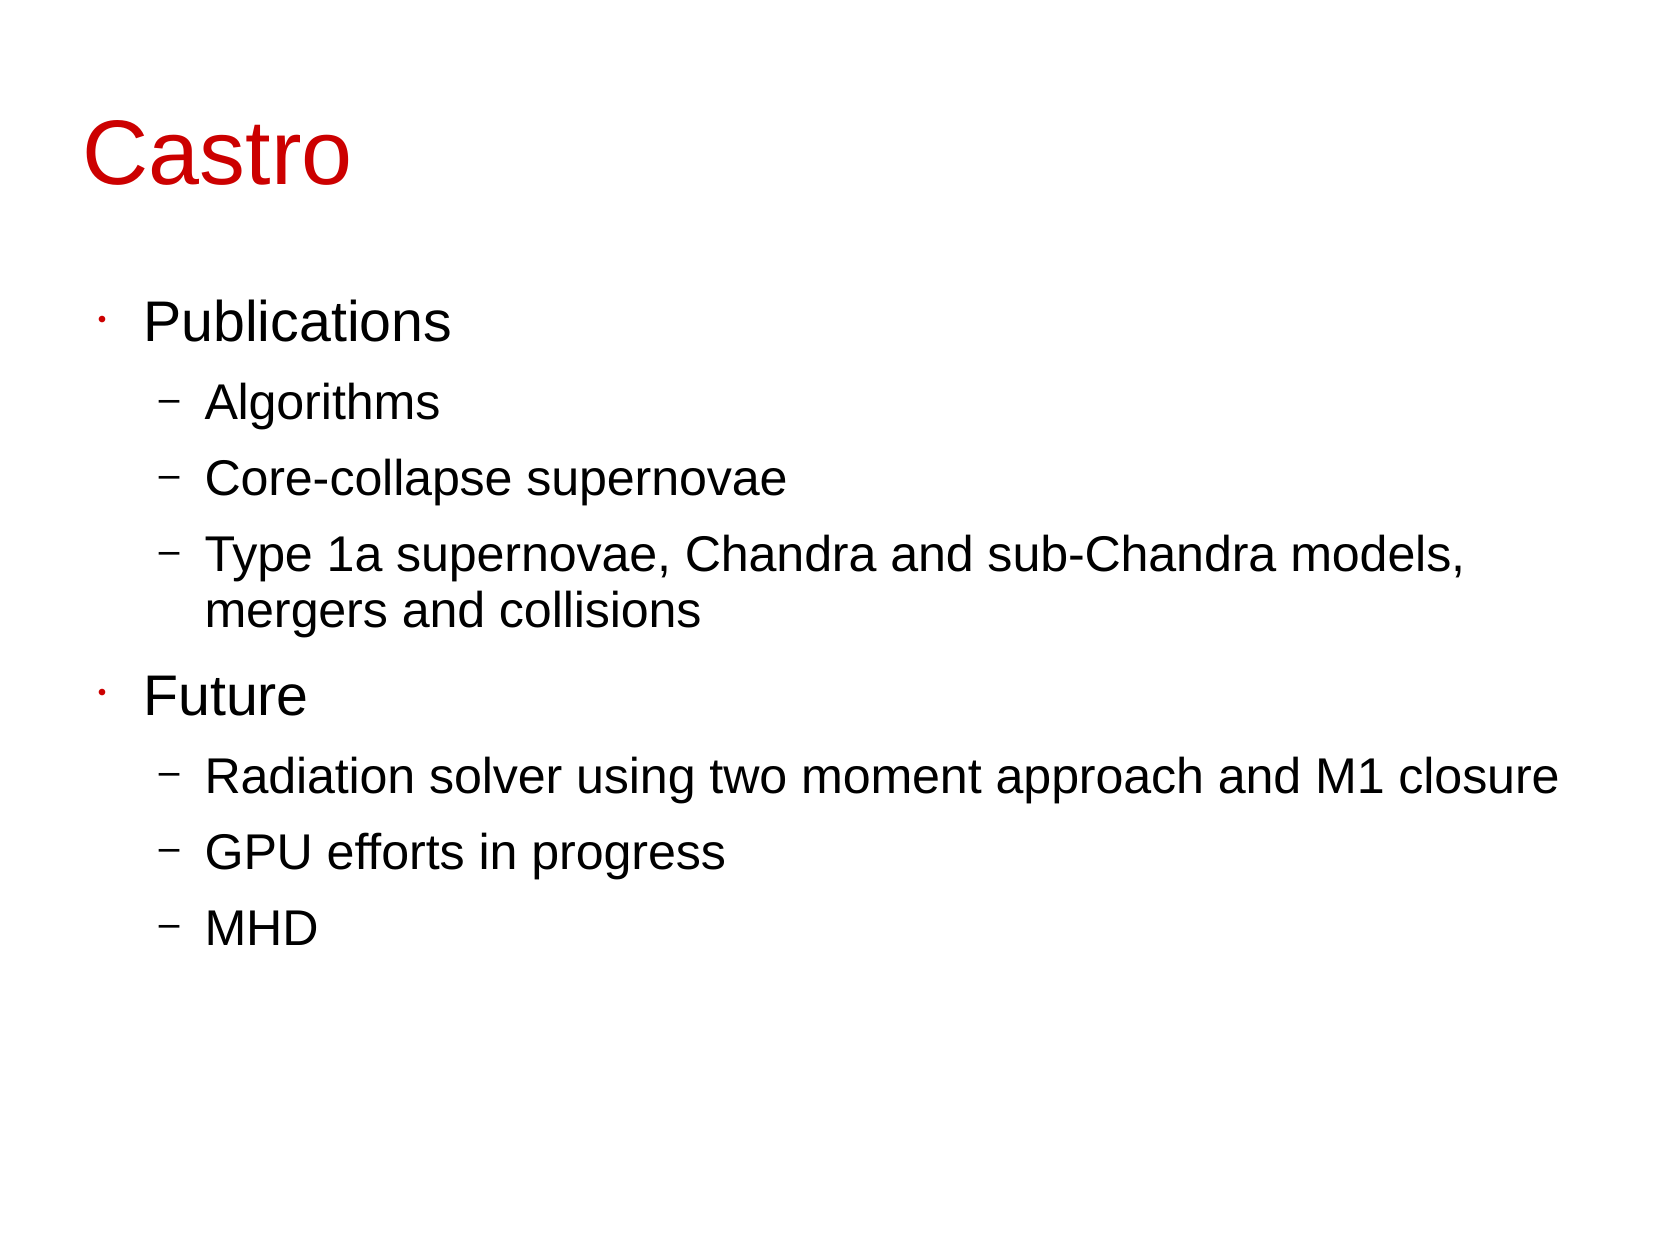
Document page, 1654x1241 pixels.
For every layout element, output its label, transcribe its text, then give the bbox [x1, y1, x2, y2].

title Castro [82, 49, 1571, 257]
list Publications Algorithms Core-collapse supernovae Type 1a supernovae, Chandra and sub-Chandra models, mergers and collisions Future Radiation solver using two moment approach and M1 closure GPU efforts in progress MHD [82, 290, 1571, 1010]
